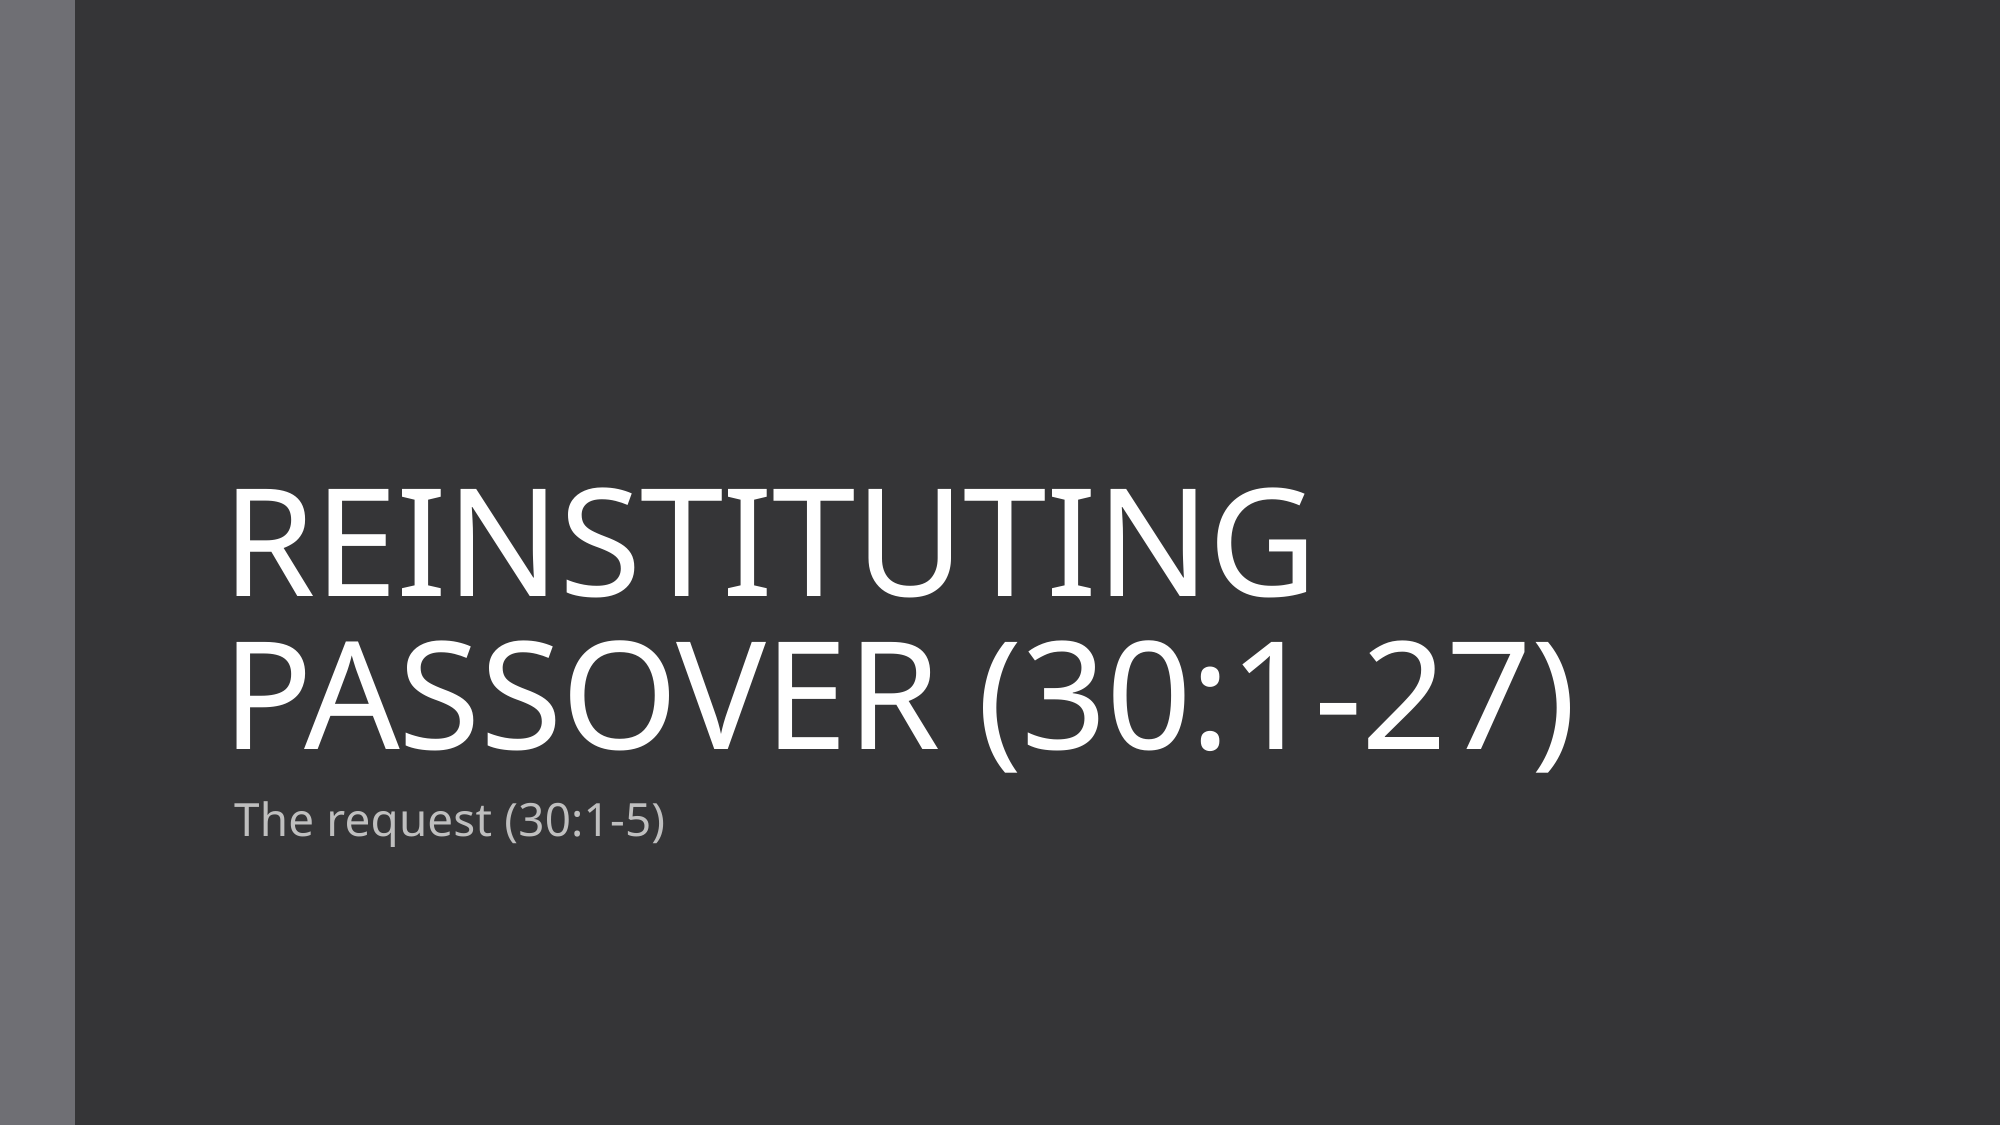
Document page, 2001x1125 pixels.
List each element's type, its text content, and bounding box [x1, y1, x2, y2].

title REINSTITUTING PASSOVER (30:1-27) [206, 124, 1752, 787]
subtitle The request (30:1-5) [206, 787, 1752, 1066]
